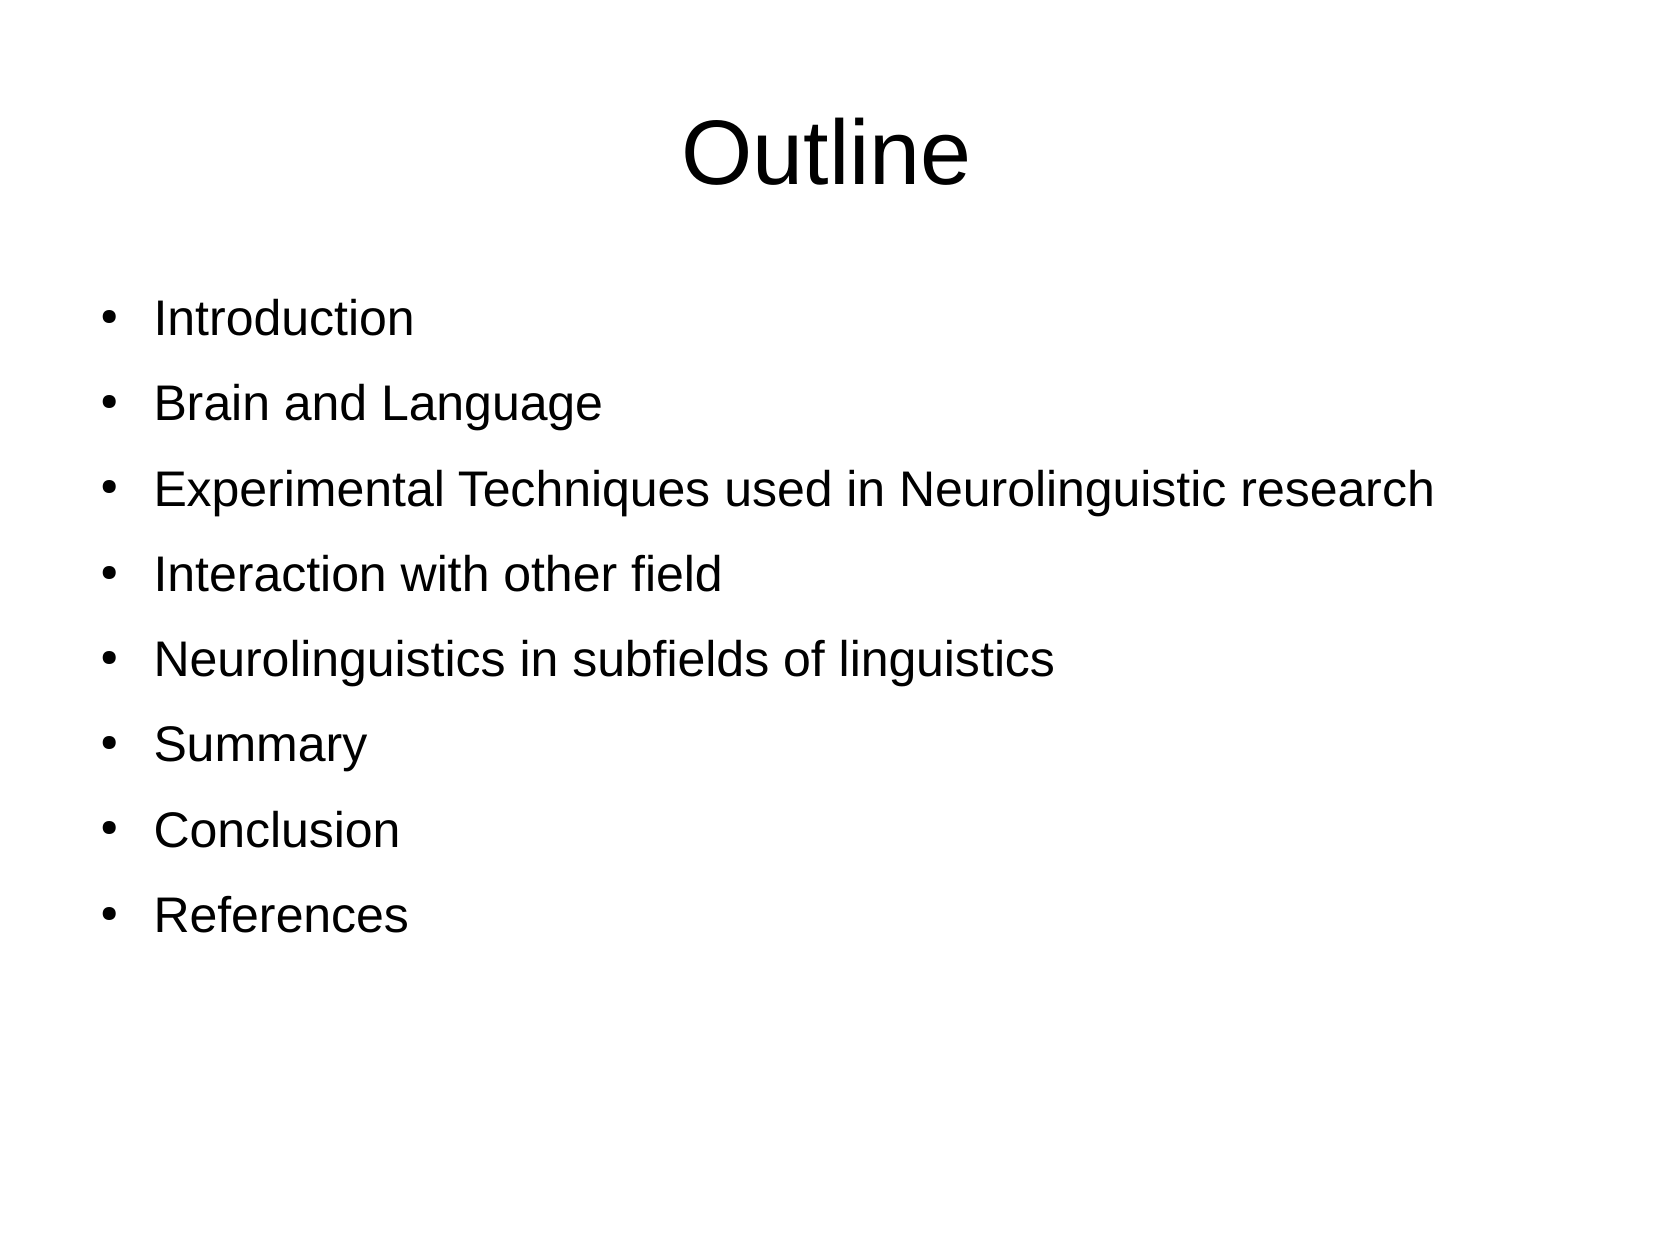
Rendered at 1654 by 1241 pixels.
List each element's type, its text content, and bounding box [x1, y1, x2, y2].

title Outline [82, 49, 1571, 257]
list Introduction Brain and Language Experimental Techniques used in Neurolinguistic research Interaction with other field Neurolinguistics in subfields of linguistics Summary Conclusion References [82, 290, 1538, 1010]
